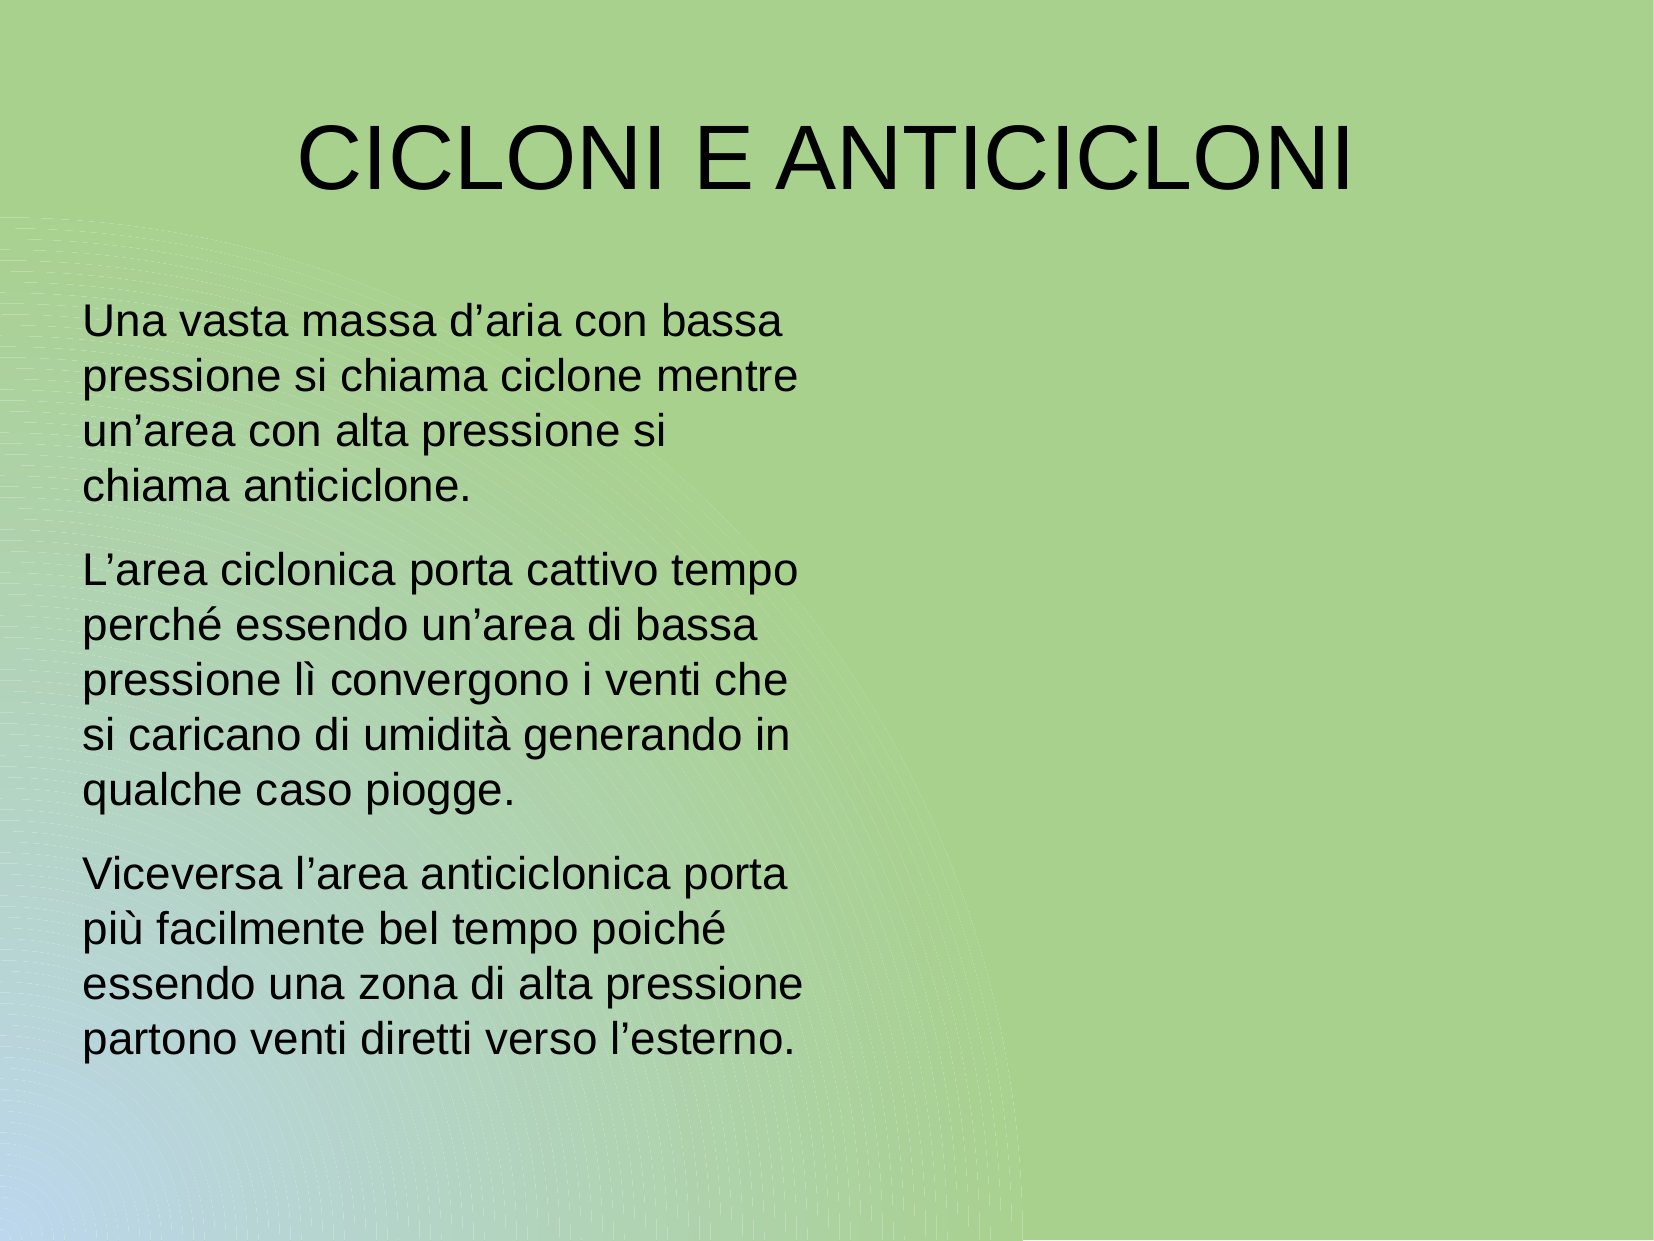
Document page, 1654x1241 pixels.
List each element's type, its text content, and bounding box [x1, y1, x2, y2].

title CICLONI E ANTICICLONI [82, 49, 1571, 257]
list Una vasta massa d’aria con bassa pressione si chiama ciclone mentre un’area con alta pressione si chiama anticiclone. L’area ciclonica porta cattivo tempo perché essendo un’area di bassa pressione lì convergono i venti che si caricano di umidità generando in qualche caso piogge. Viceversa l’area anticiclonica porta più facilmente bel tempo poiché essendo una zona di alta pressione partono venti diretti verso l’esterno. [82, 290, 809, 1109]
